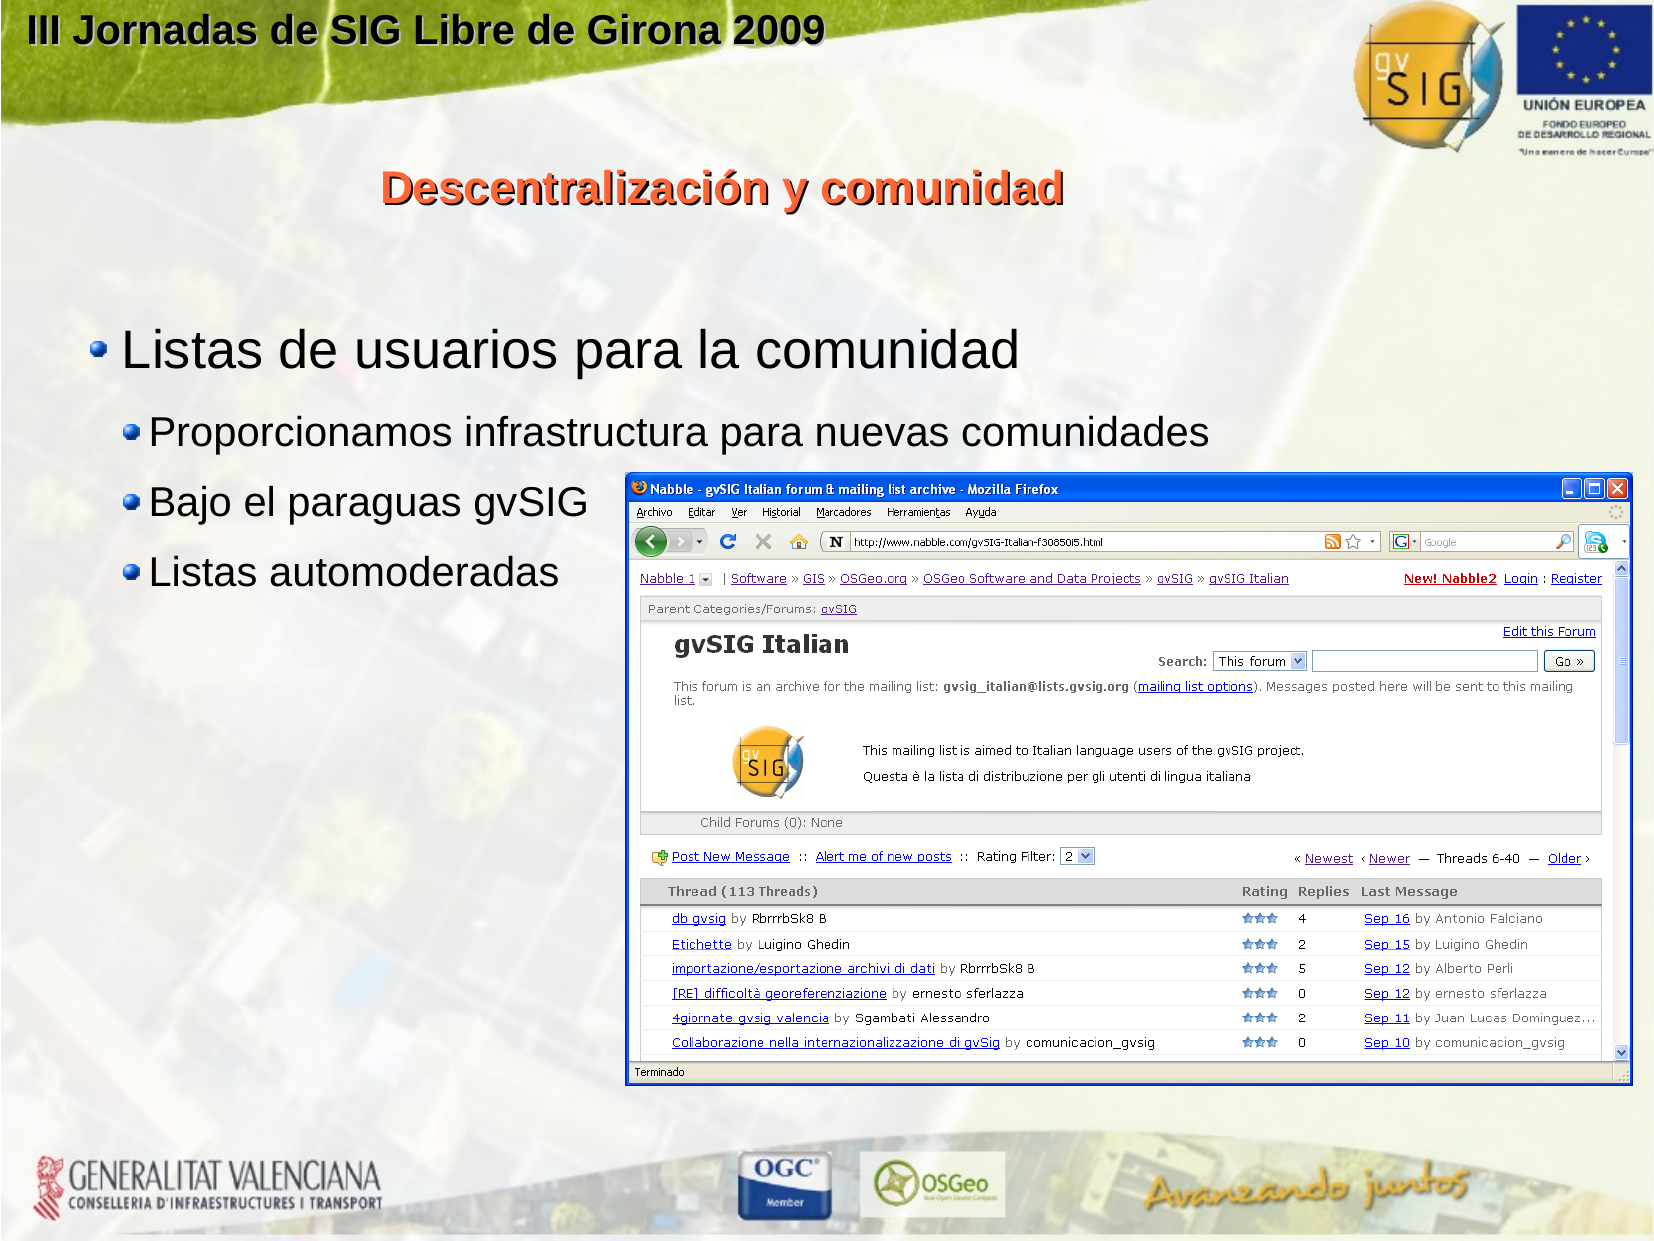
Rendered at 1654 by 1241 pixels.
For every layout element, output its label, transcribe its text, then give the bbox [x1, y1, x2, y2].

picture [1, 0, 1654, 1241]
text_box Descentralización y comunidad [365, 154, 1416, 250]
list Listas de usuarios para la comunidad Proporcionamos infrastructura para nuevas comunidades Bajo el paraguas gvSIG Listas automoderadas [90, 324, 1289, 613]
